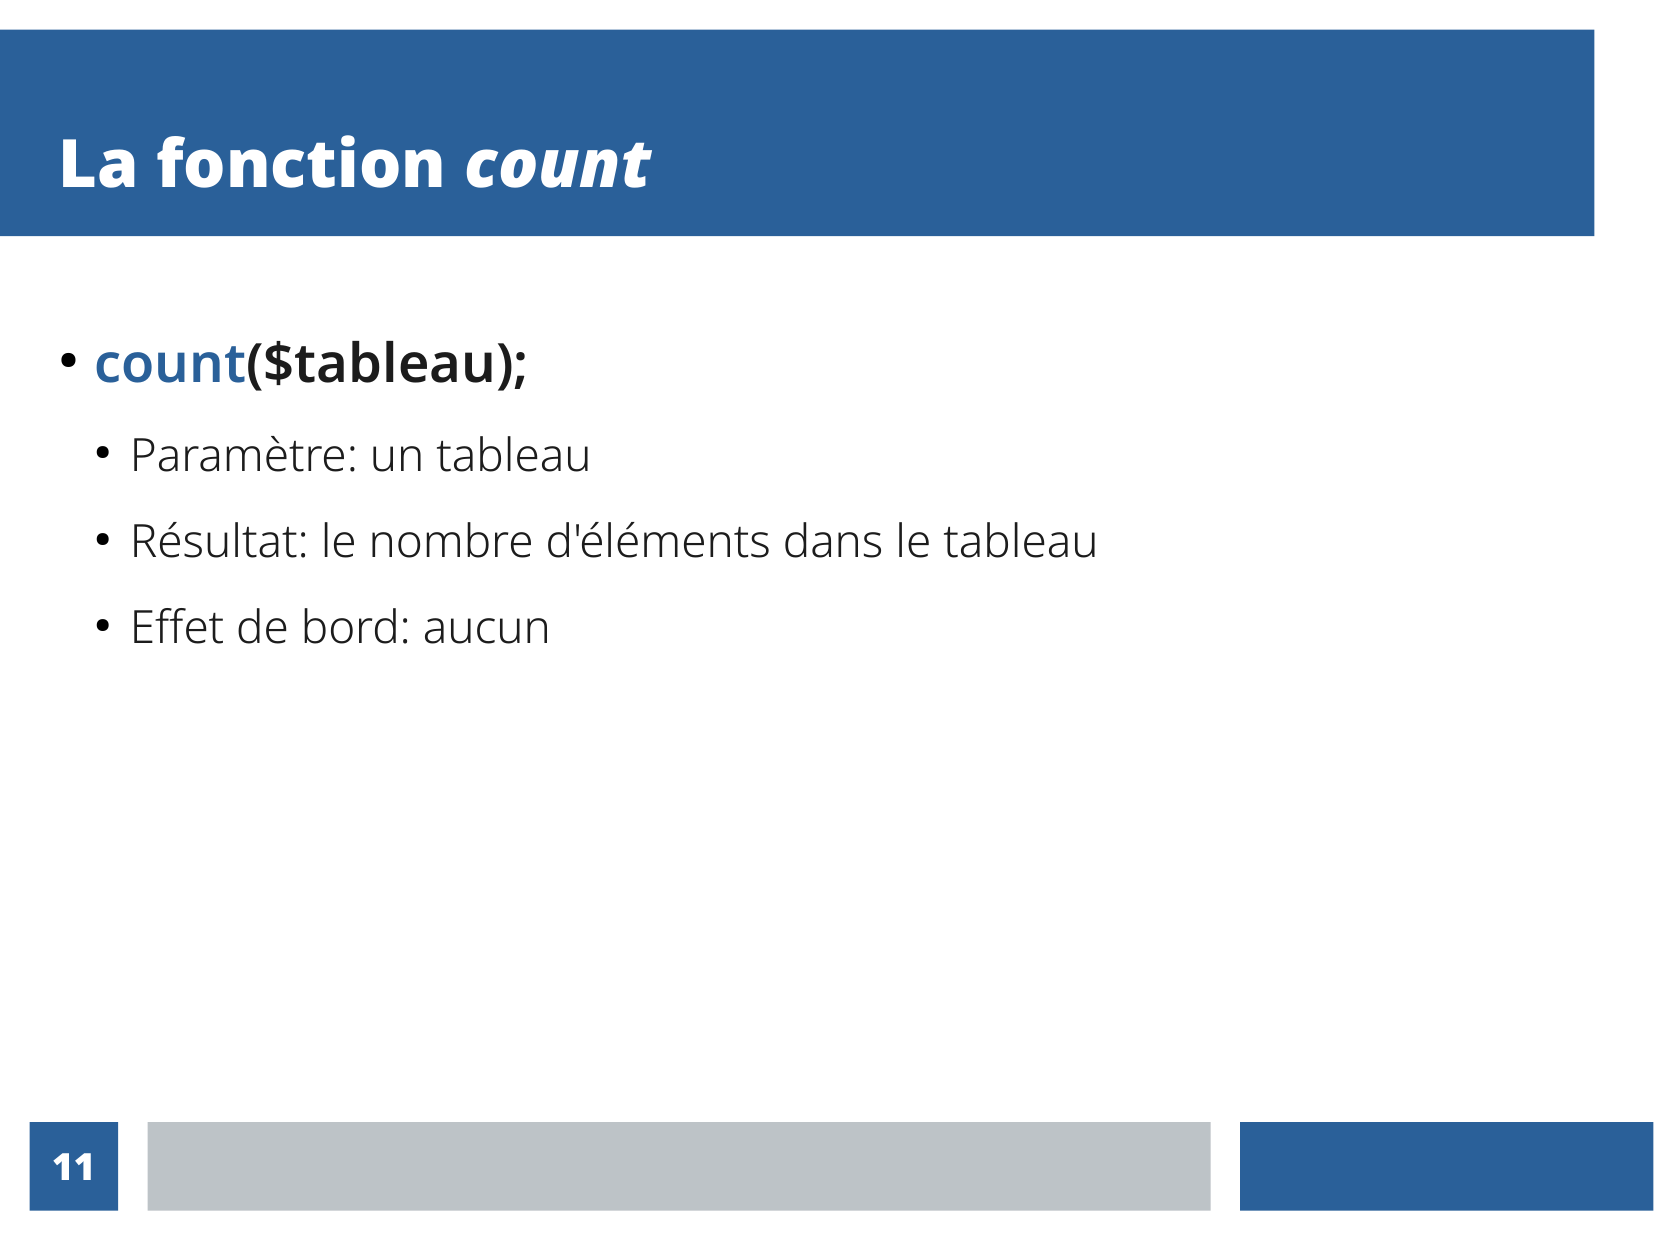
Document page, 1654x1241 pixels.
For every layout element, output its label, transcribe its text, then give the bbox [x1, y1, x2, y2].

list count($tableau); Paramètre: un tableau Résultat: le nombre d'éléments dans le tableau Effet de bord: aucun [59, 324, 1565, 1093]
title La fonction count [59, 59, 1595, 207]
